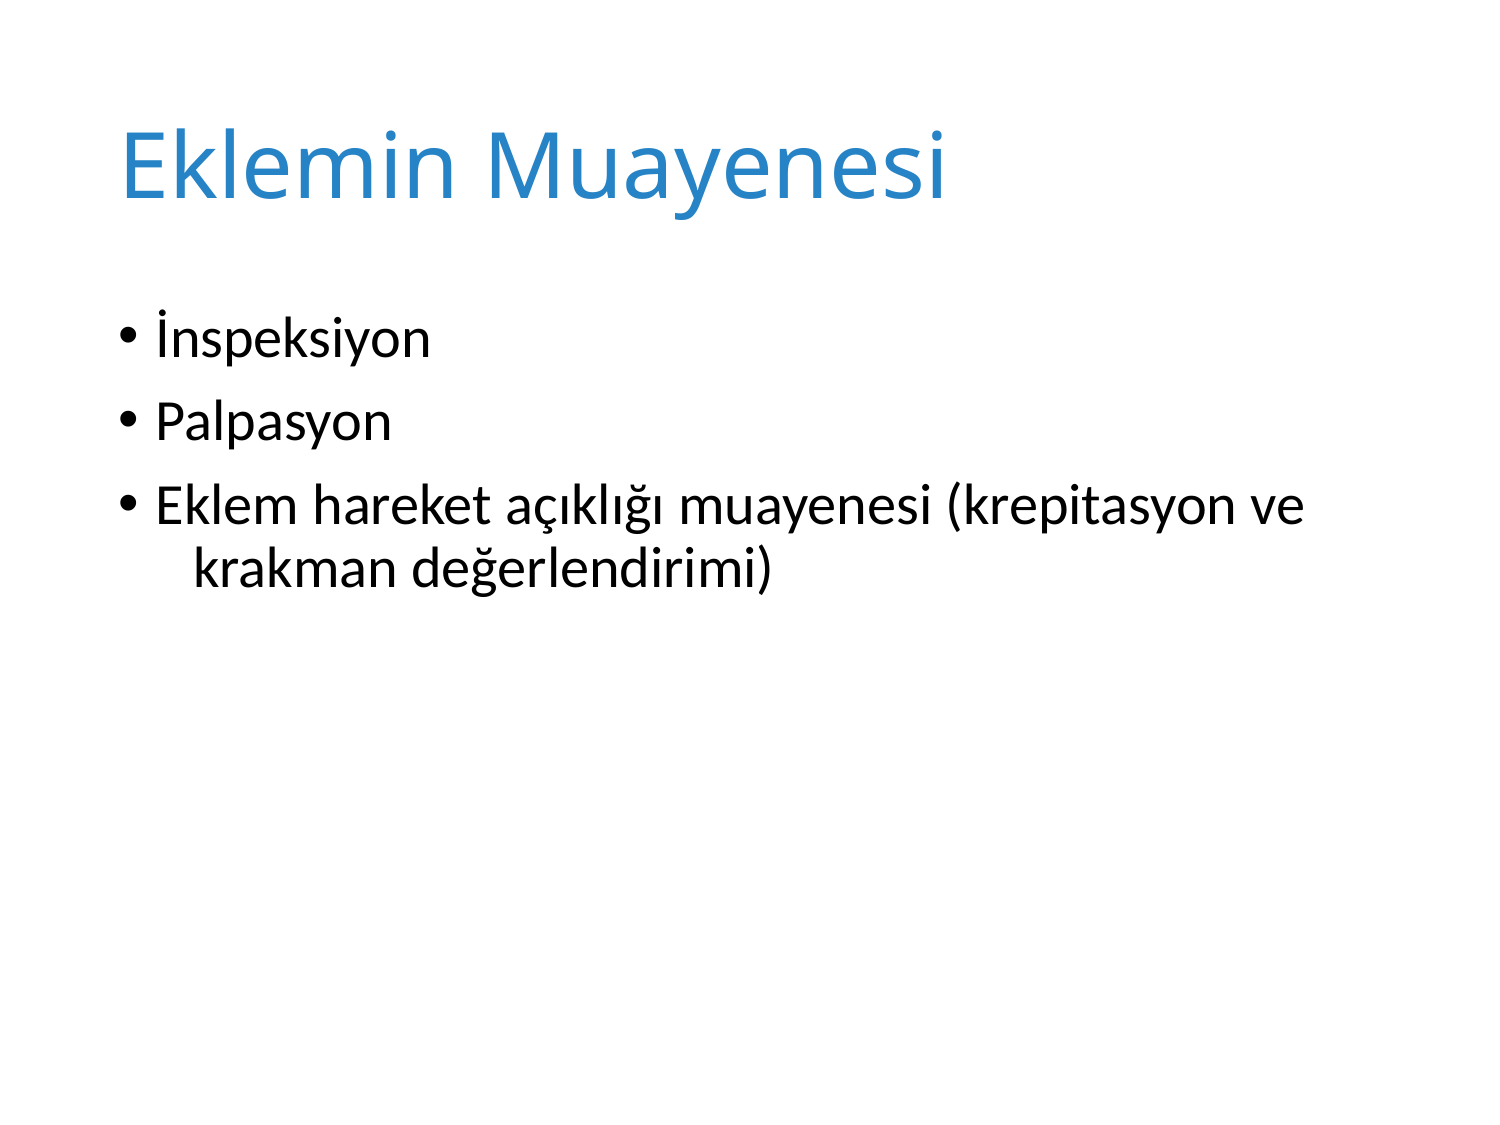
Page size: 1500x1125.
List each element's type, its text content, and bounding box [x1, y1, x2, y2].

title Eklemin Muayenesi [103, 59, 1397, 278]
list İnspeksiyon Palpasyon Eklem hareket açıklığı muayenesi (krepitasyon ve krakman değerlendirimi) [103, 299, 1397, 1014]
